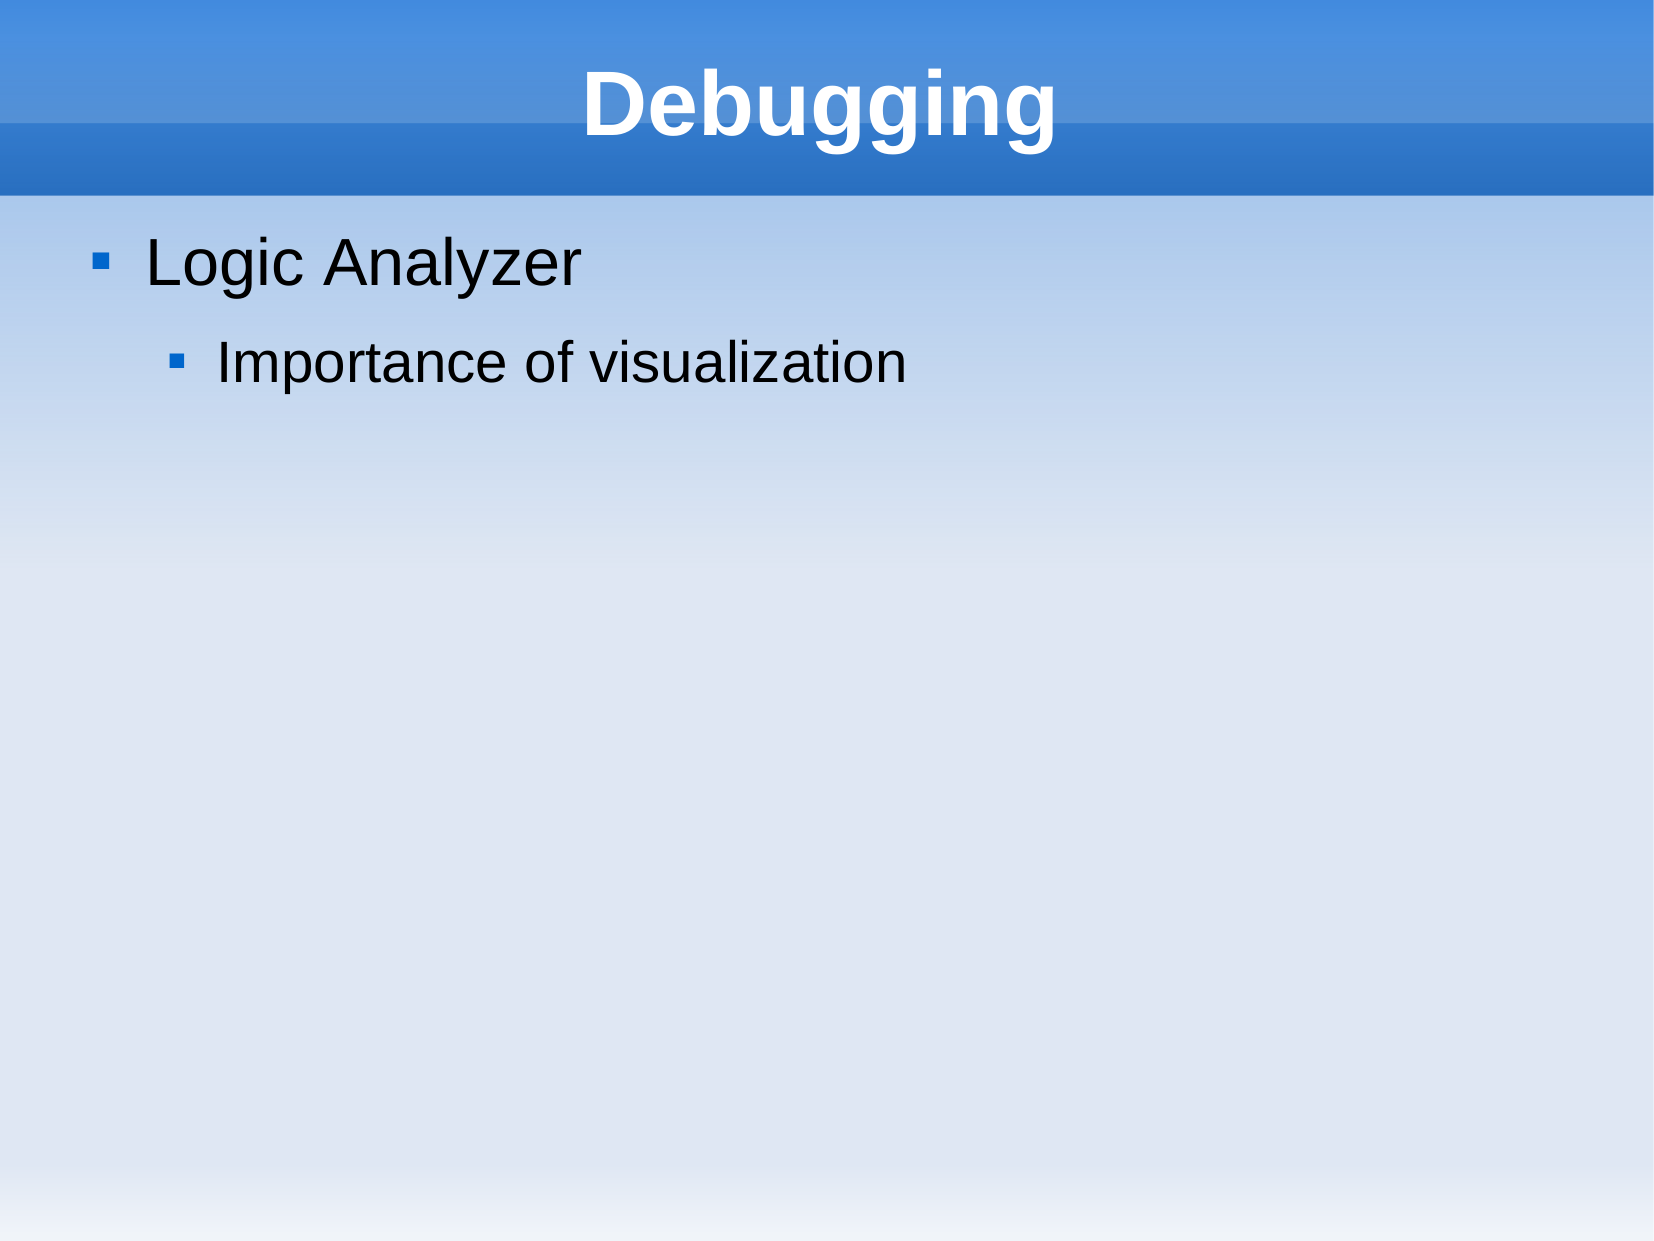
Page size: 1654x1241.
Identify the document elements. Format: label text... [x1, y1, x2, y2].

list Logic Analyzer Importance of visualization [75, 225, 1564, 1044]
title Debugging [76, 0, 1565, 208]
picture [0, 0, 1654, 1241]
